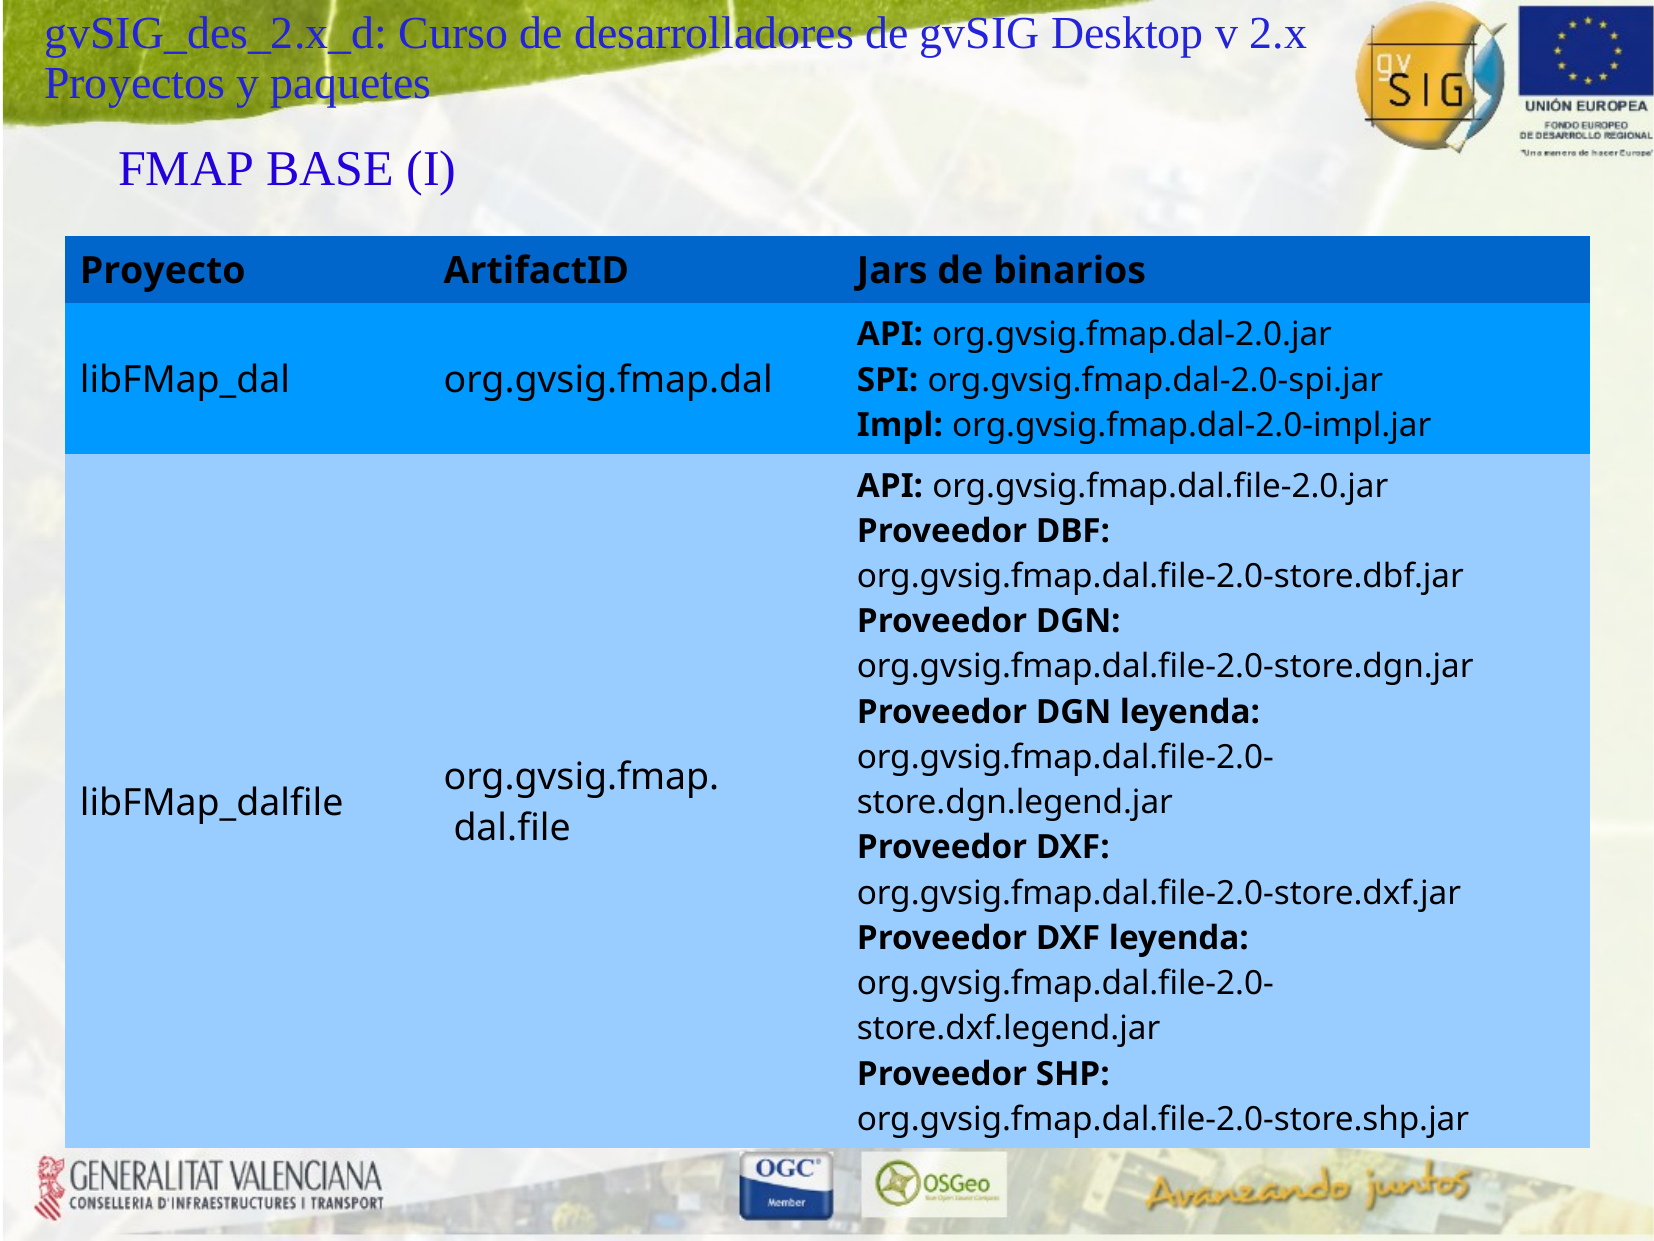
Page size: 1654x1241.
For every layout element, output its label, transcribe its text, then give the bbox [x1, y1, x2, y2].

table_cell API: org.gvsig.fmap.dal-2.0.jar SPI: org.gvsig.fmap.dal-2.0-spi.jar Impl: org.gvsig.fmap.dal-2.0-impl.jar [842, 303, 1590, 454]
table_cell org.gvsig.fmap.dal [429, 303, 842, 454]
title FMAP BASE (I) [118, 94, 1447, 236]
text_box [59, 324, 65, 1063]
table_header Proyecto [65, 236, 429, 303]
table_cell libFMap_dalfile [65, 454, 429, 1148]
table_cell API: org.gvsig.fmap.dal.file-2.0.jar Proveedor DBF: org.gvsig.fmap.dal.file-2.0-store.dbf.jar Proveedor DGN: org.gvsig.fmap.dal.file-2.0-store.dgn.jar Proveedor DGN leyenda: org.gvsig.fmap.dal.file-2.0-store.dgn.legend.jar Proveedor DXF: org.gvsig.fmap.dal.file-2.0-store.dxf.jar Proveedor DXF leyenda: org.gvsig.fmap.dal.file-2.0- store.dxf.legend.jar Proveedor SHP: org.gvsig.fmap.dal.file-2.0-store.shp.jar [842, 454, 1590, 1148]
picture [2, 0, 1654, 1241]
table_cell libFMap_dal [65, 303, 429, 454]
table_header Jars de binarios [842, 236, 1590, 303]
table_cell org.gvsig.fmap. dal.file [429, 454, 842, 1148]
table_header ArtifactID [429, 236, 842, 303]
